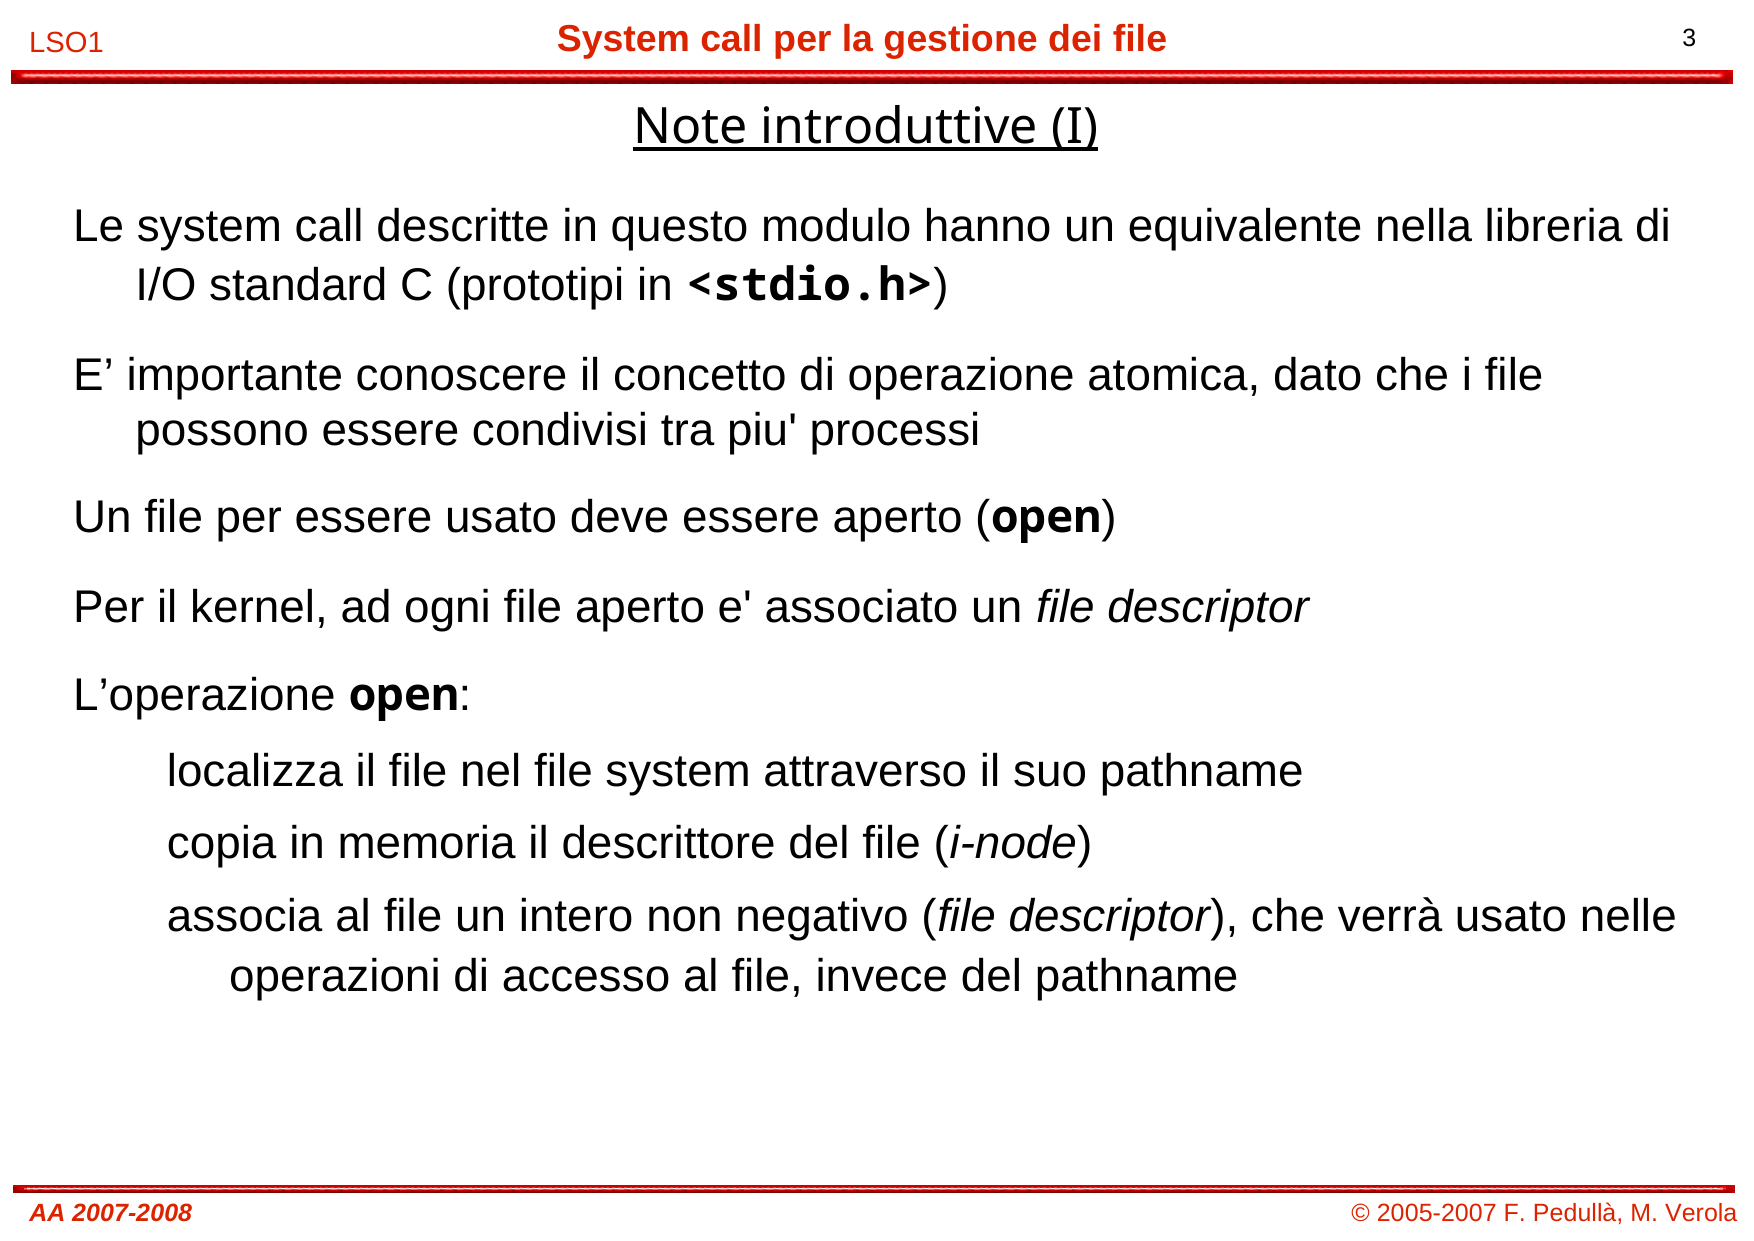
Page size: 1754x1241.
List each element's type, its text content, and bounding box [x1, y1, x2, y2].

title Note introduttive (I) [234, 78, 1498, 174]
picture [13, 1185, 1735, 1193]
list Le system call descritte in questo modulo hanno un equivalente nella libreria di I/O standard C (prototipi in <stdio.h>) E’ importante conoscere il concetto di operazione atomica, dato che i file possono essere condivisi tra piu' processi Un file per essere usato deve essere aperto (open) Per il kernel, ad ogni file aperto e' associato un file descriptor L’operazione open: localizza il file nel file system attraverso il suo pathname copia in memoria il descrittore del file (i-node) associa al file un intero non negativo (file descriptor), che verrà usato nelle operazioni di accesso al file, invece del pathname [58, 189, 1696, 1108]
picture [11, 70, 1733, 84]
